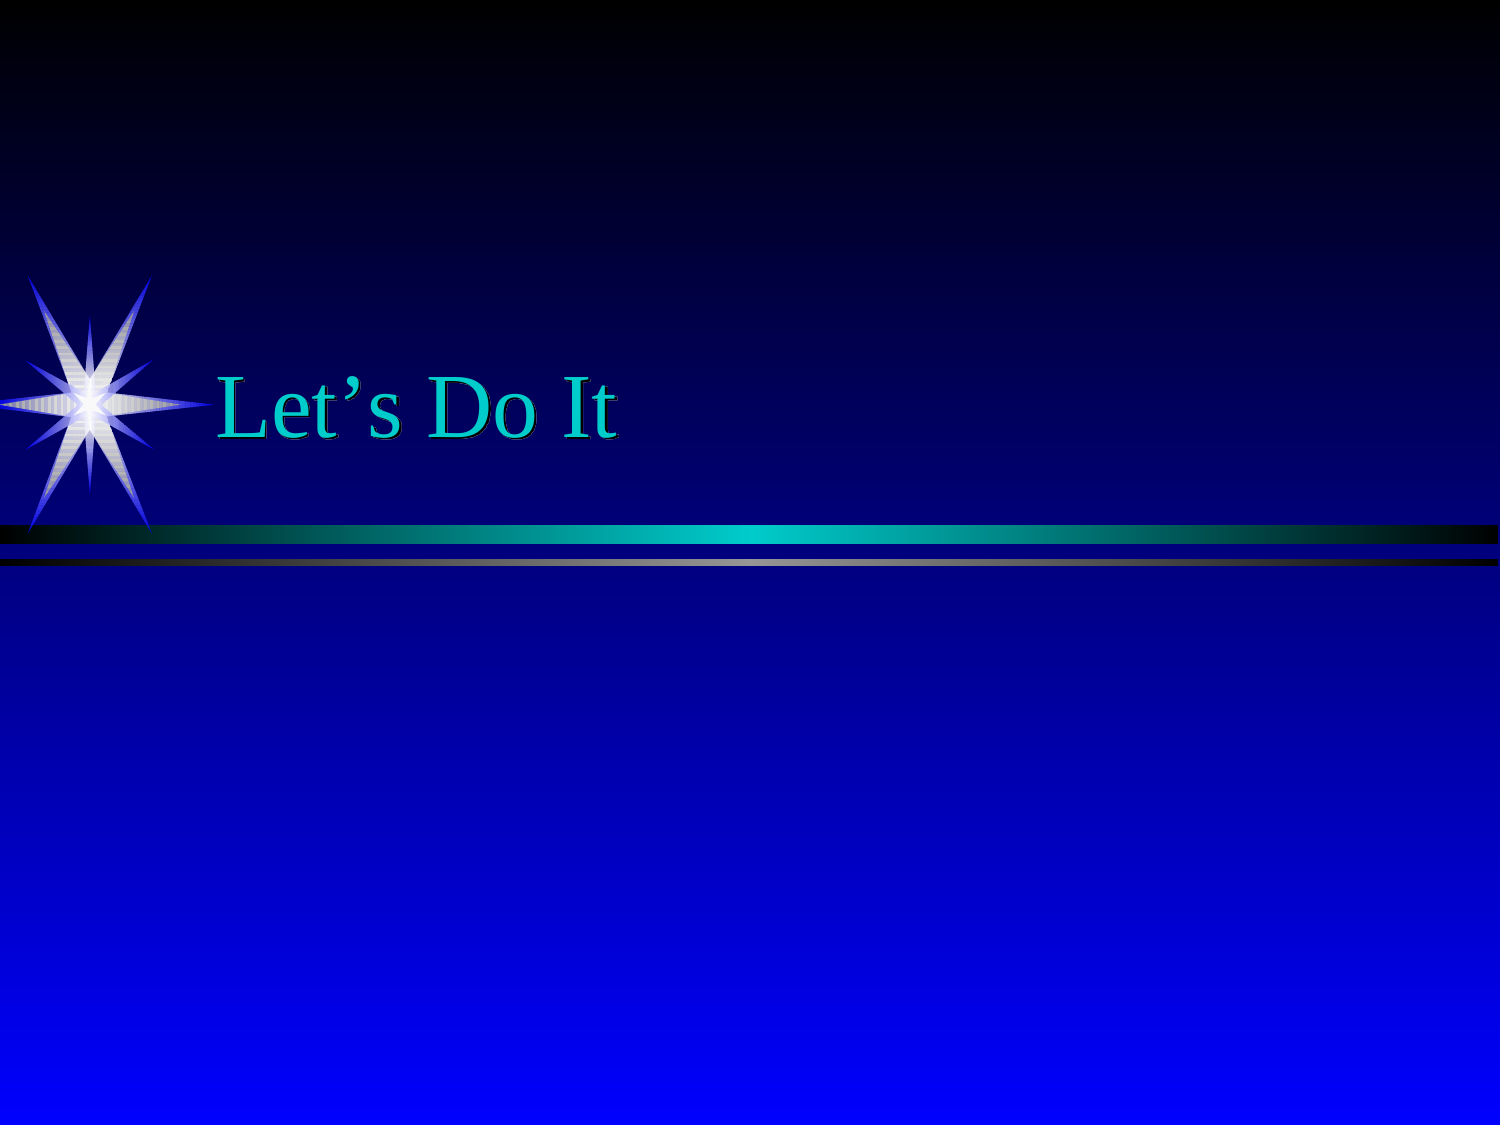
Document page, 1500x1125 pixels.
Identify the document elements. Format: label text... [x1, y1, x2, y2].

title Let’s Do It [200, 312, 1476, 501]
